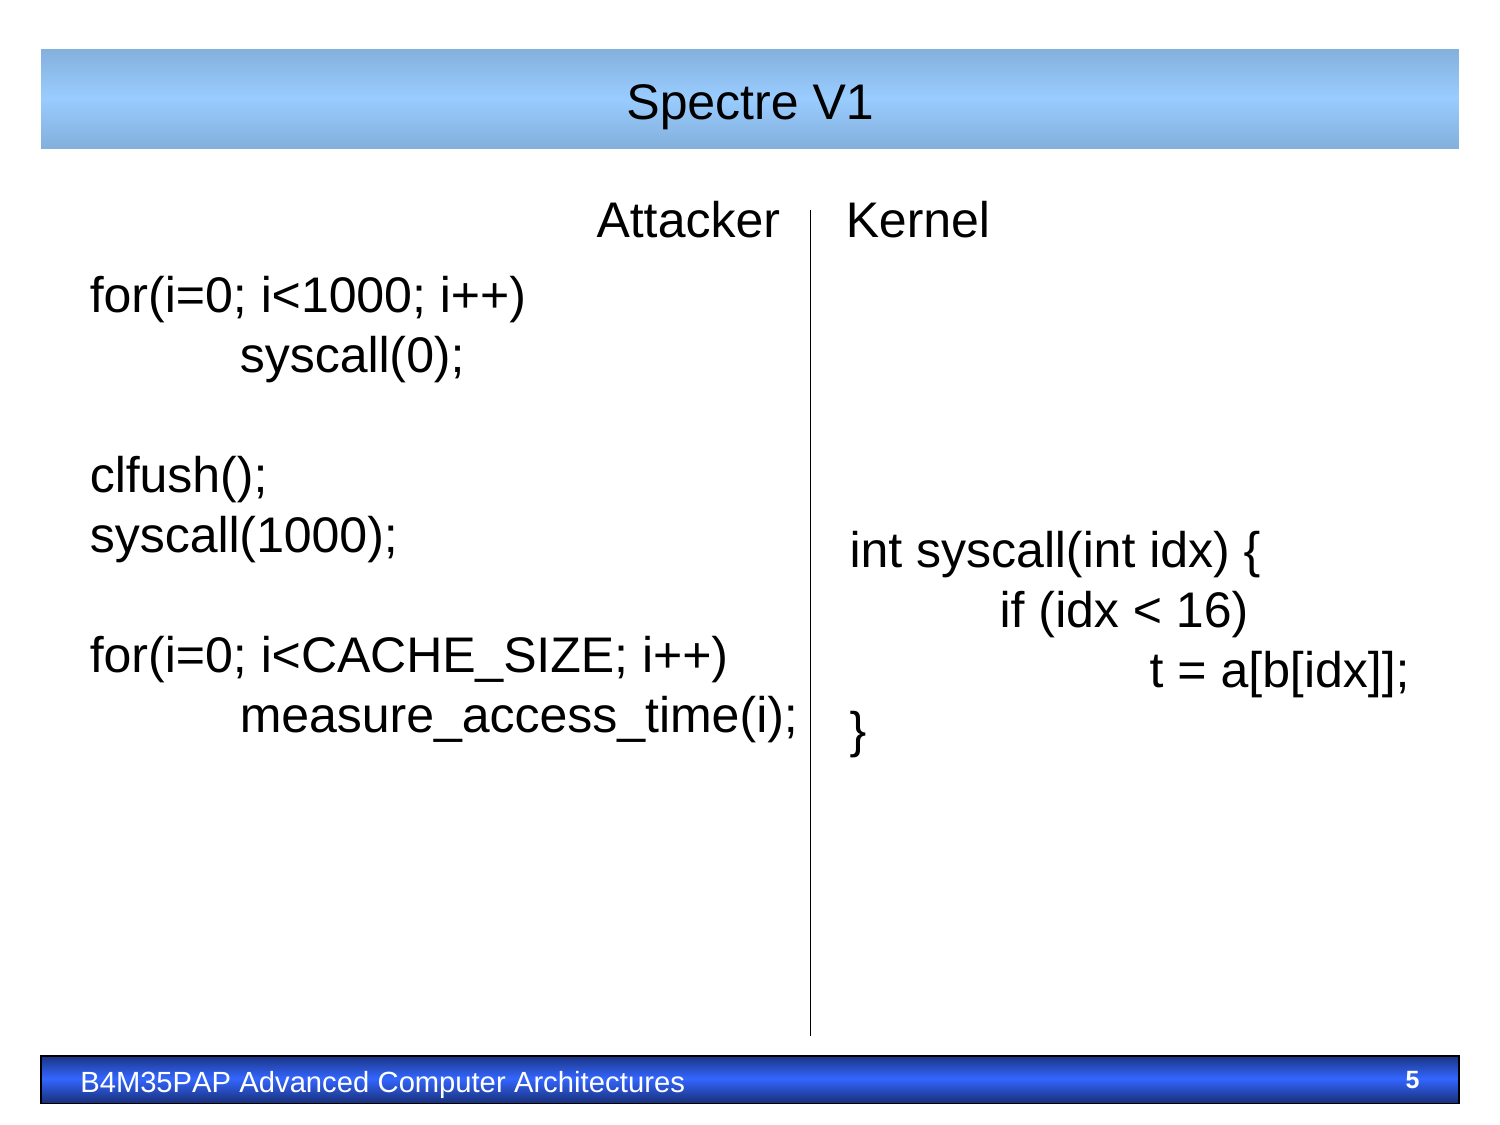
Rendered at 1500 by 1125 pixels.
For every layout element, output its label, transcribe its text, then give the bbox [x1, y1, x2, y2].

title Spectre V1 [41, 49, 1459, 149]
text_box Attacker [581, 179, 796, 255]
text_box for(i=0; i<1000; i++) syscall(0); clfush(); syscall(1000); for(i=0; i<CACHE_SIZE; i++) measure_access_time(i); [75, 255, 810, 751]
text_box int syscall(int idx) { if (idx < 16) t = a[b[idx]]; } [834, 510, 1426, 766]
text_box Kernel [831, 179, 1006, 255]
